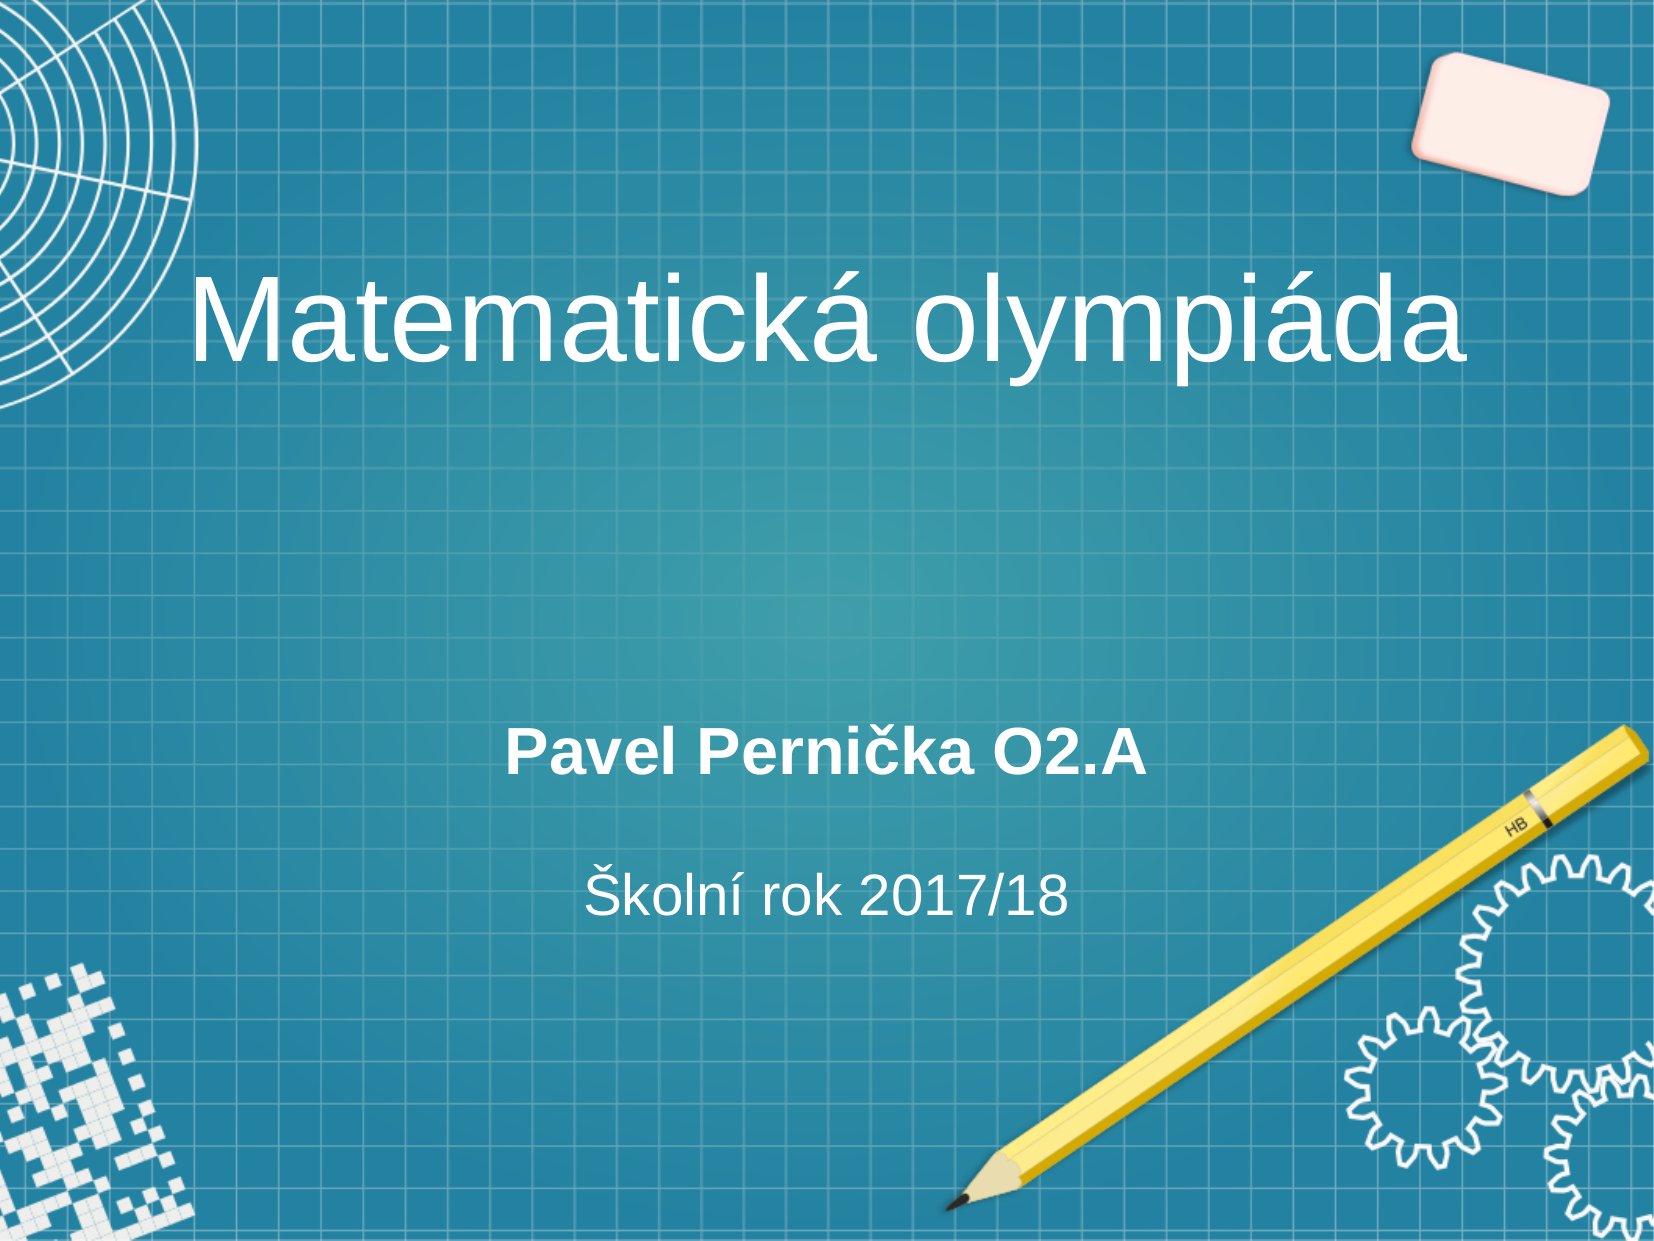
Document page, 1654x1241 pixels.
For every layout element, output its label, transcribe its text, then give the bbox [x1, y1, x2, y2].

subtitle Pavel Pernička O2.A Školní rok 2017/18 [82, 519, 1571, 1123]
title Matematická olympiáda [82, 177, 1571, 461]
picture [0, 0, 1654, 1241]
